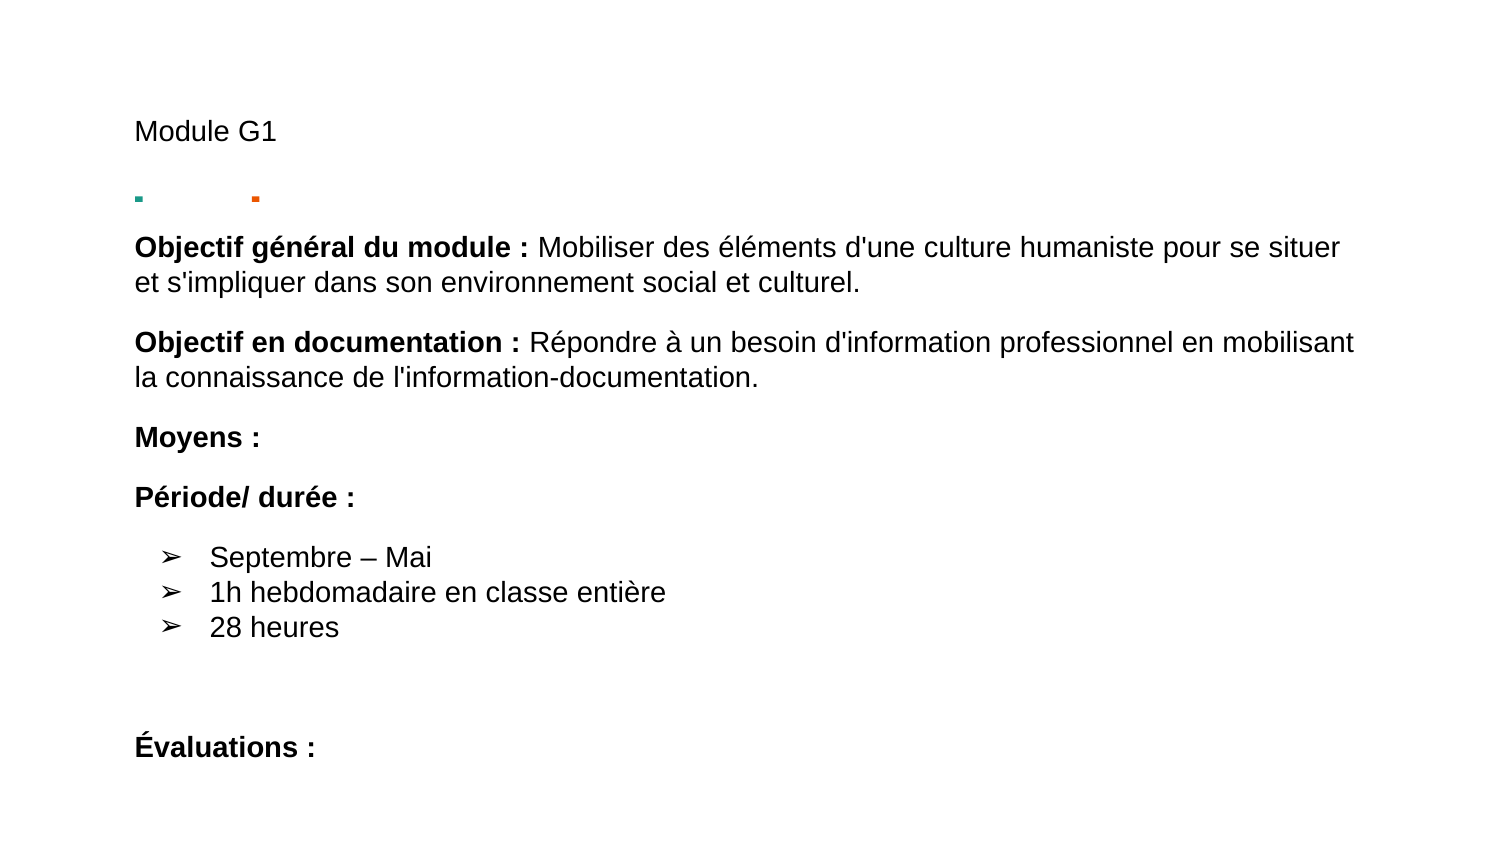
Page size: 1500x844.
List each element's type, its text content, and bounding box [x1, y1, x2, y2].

list Objectif général du module : Mobiliser des éléments d'une culture humaniste pour se situer et s'impliquer dans son environnement social et culturel. Objectif en documentation : Répondre à un besoin d'information professionnel en mobilisant la connaissance de l'information-documentation. Moyens : Période/ durée : Septembre – Mai 1h hebdomadaire en classe entière 28 heures Évaluations : [119, 213, 1381, 822]
title Module G1 [119, 97, 1381, 186]
